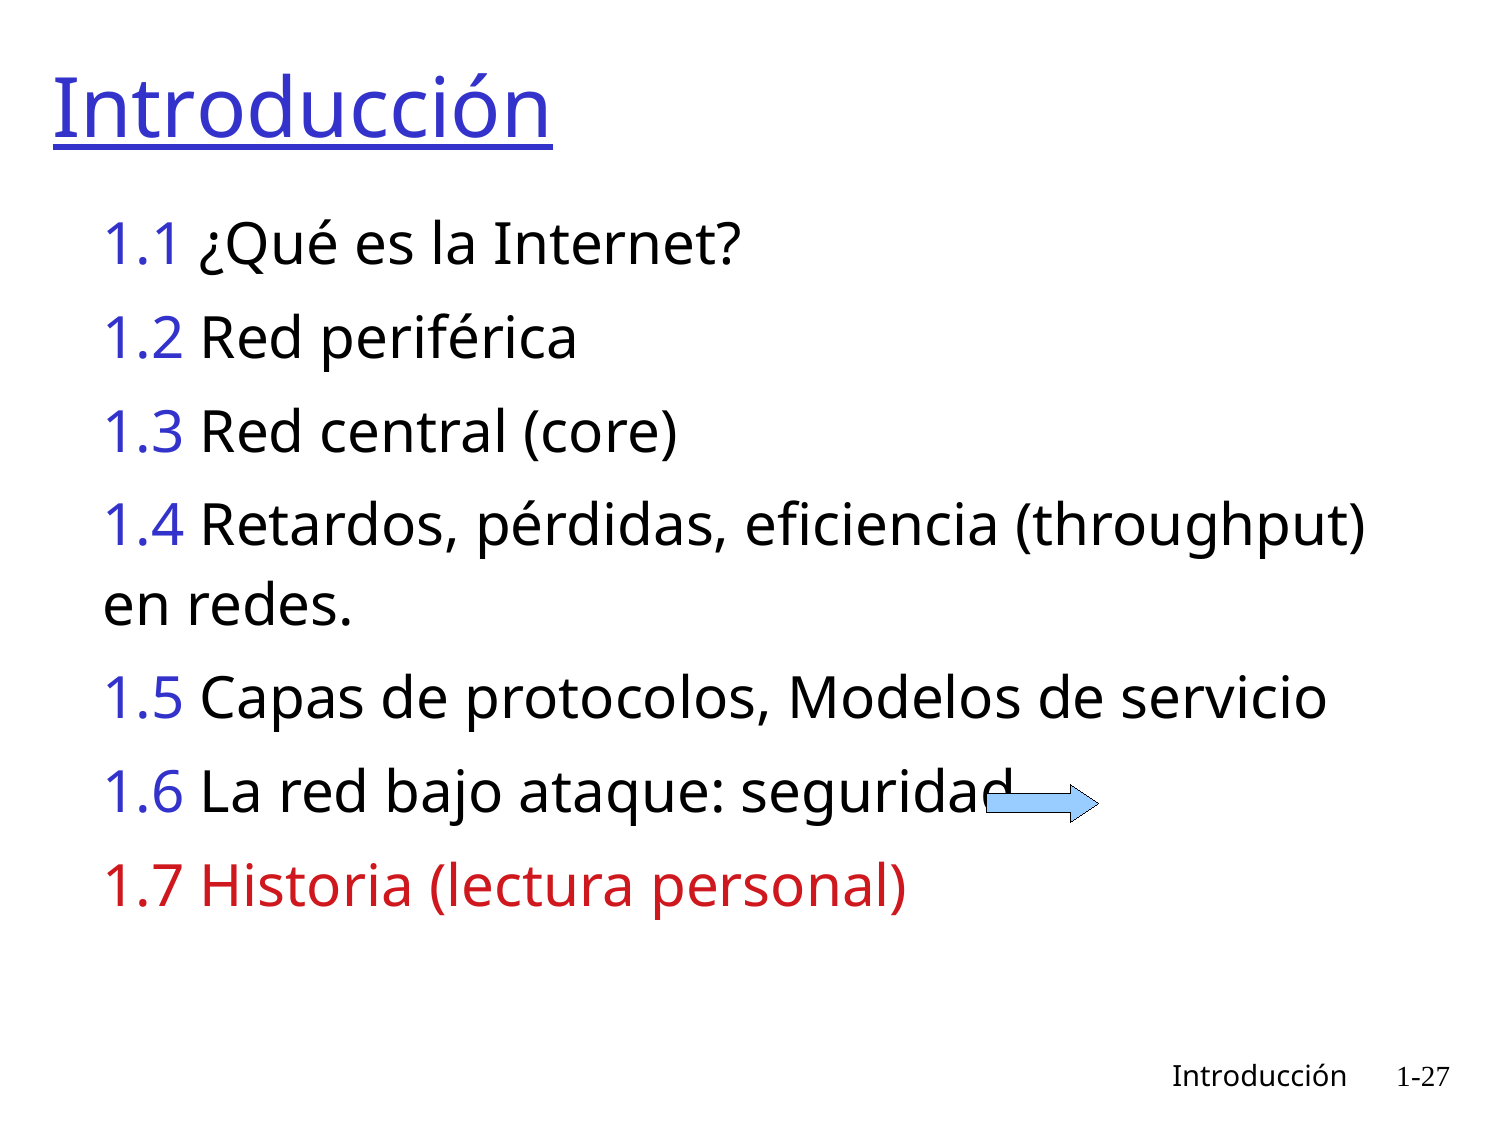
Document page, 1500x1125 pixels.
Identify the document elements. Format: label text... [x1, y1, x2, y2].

text_box 1-<number> [1362, 1050, 1466, 1125]
text_box Introducción [887, 1051, 1362, 1125]
title Introducción [37, 23, 1463, 188]
list 1.1 ¿Qué es la Internet? 1.2 Red periférica 1.3 Red central (core) 1.4 Retardos, pérdidas, eficiencia (throughput) en redes. 1.5 Capas de protocolos, Modelos de servicio 1.6 La red bajo ataque: seguridad 1.7 Historia (lectura personal) [87, 195, 1463, 1051]
text_box [986, 784, 1099, 823]
